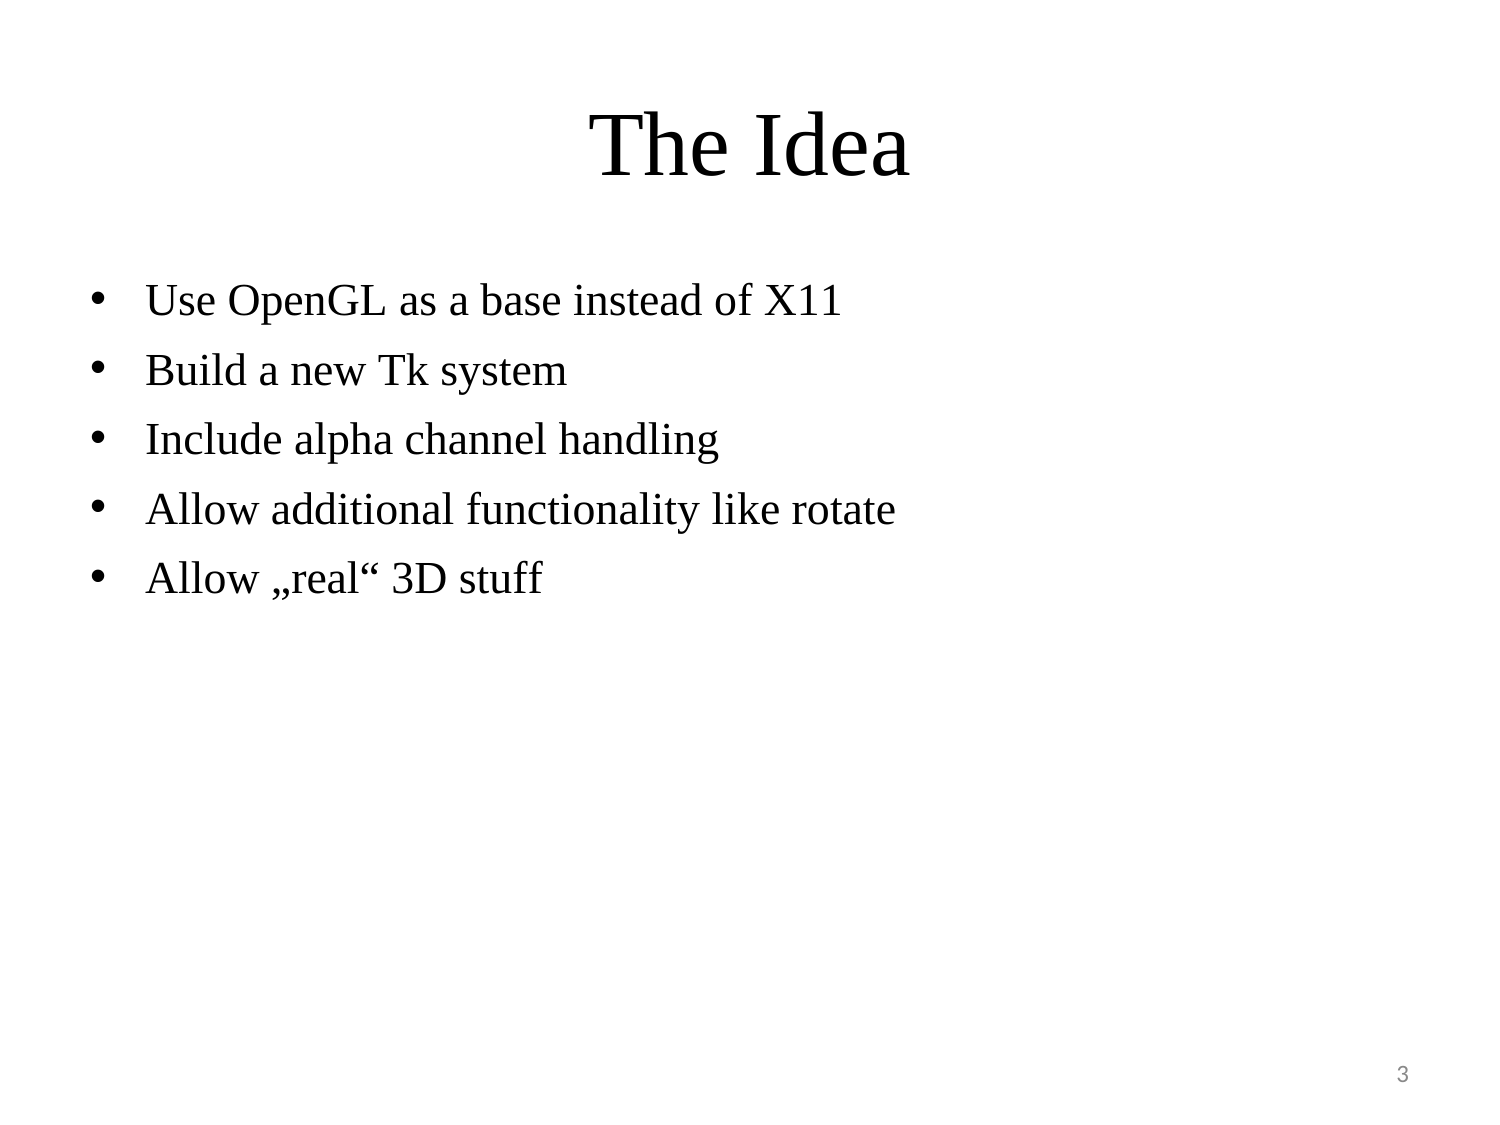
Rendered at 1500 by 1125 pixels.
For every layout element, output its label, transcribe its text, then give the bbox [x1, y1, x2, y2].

text_box Use OpenGL as a base instead of X11 Build a new Tk system Include alpha channel handling Allow additional functionality like rotate Allow „real“ 3D stuff [75, 262, 1426, 1005]
text_box The Idea [75, 45, 1426, 233]
